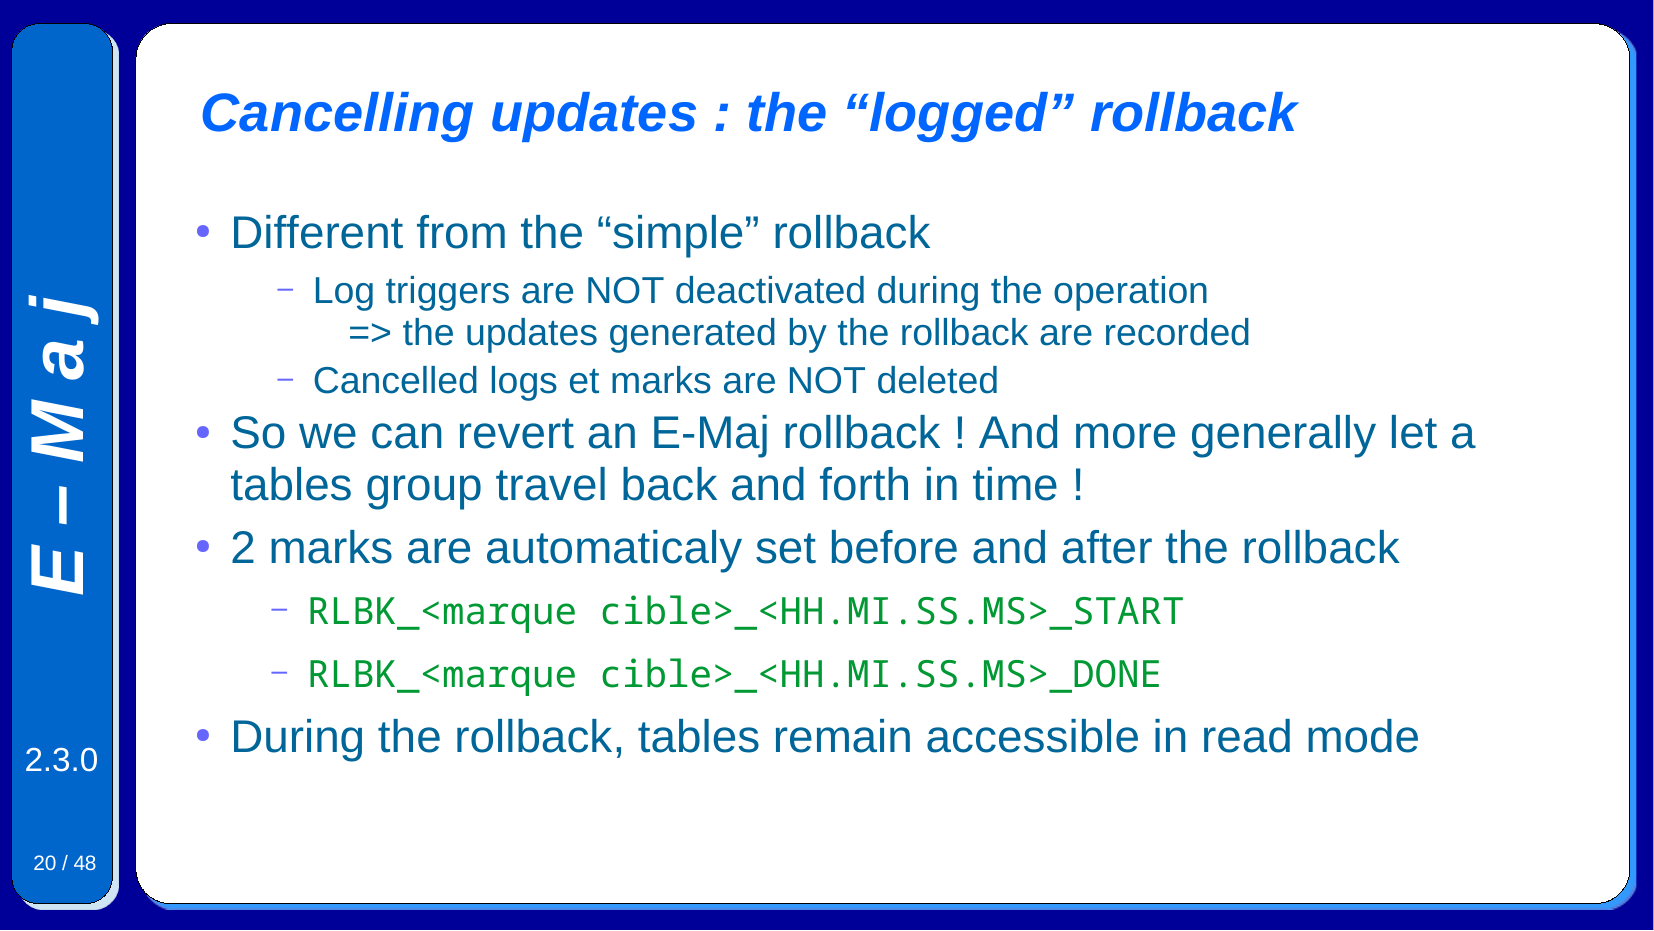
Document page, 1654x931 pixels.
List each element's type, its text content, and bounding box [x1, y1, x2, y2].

title Cancelling updates : the “logged” rollback [200, 34, 1575, 191]
list Different from the “simple” rollback Log triggers are NOT deactivated during the operation => the updates generated by the rollback are recorded Cancelled logs et marks are NOT deleted So we can revert an E-Maj rollback ! And more generally let a tables group travel back and forth in time ! 2 marks are automaticaly set before and after the rollback RLBK_<marque cible>_<HH.MI.SS.MS>_START RLBK_<marque cible>_<HH.MI.SS.MS>_DONE During the rollback, tables remain accessible in read mode [177, 206, 1587, 827]
